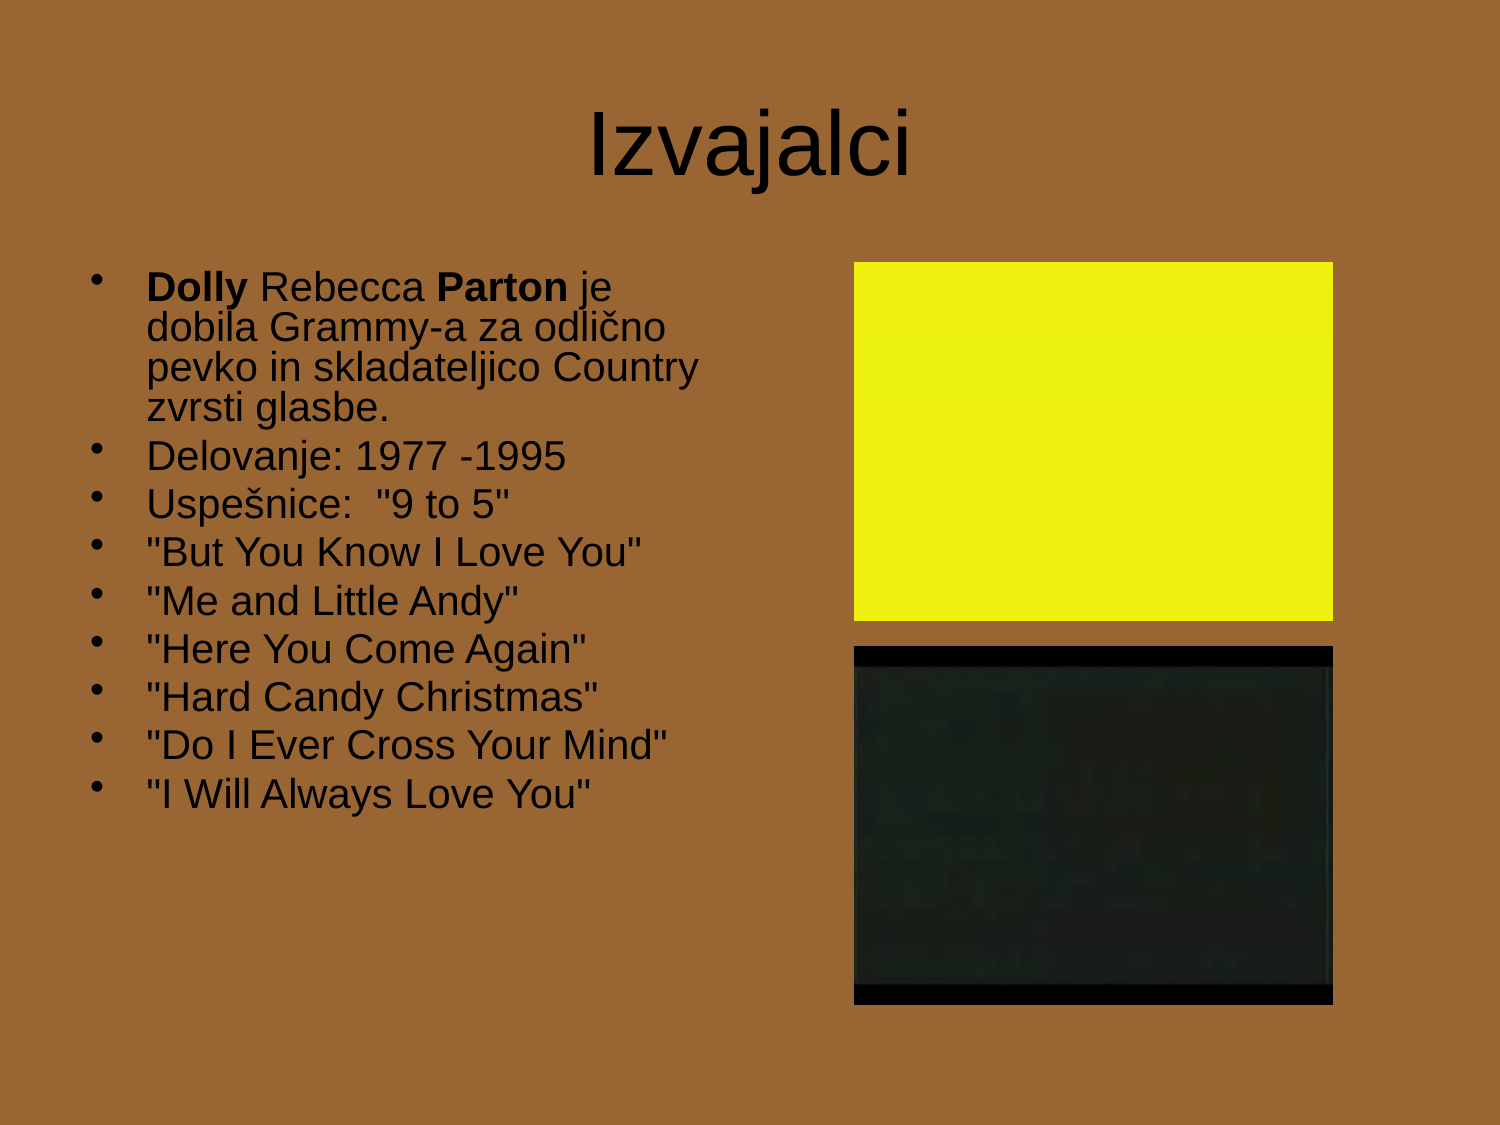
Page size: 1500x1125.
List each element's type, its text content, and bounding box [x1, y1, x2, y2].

picture [854, 646, 1333, 1005]
list Dolly Rebecca Parton je dobila Grammy-a za odlično pevko in skladateljico Country zvrsti glasbe. Delovanje: 1977 -1995 Uspešnice: "9 to 5" "But You Know I Love You" "Me and Little Andy" "Here You Come Again" "Hard Candy Christmas" "Do I Ever Cross Your Mind" "I Will Always Love You" [75, 262, 738, 1005]
picture [854, 262, 1333, 622]
title Izvajalci [75, 45, 1425, 233]
